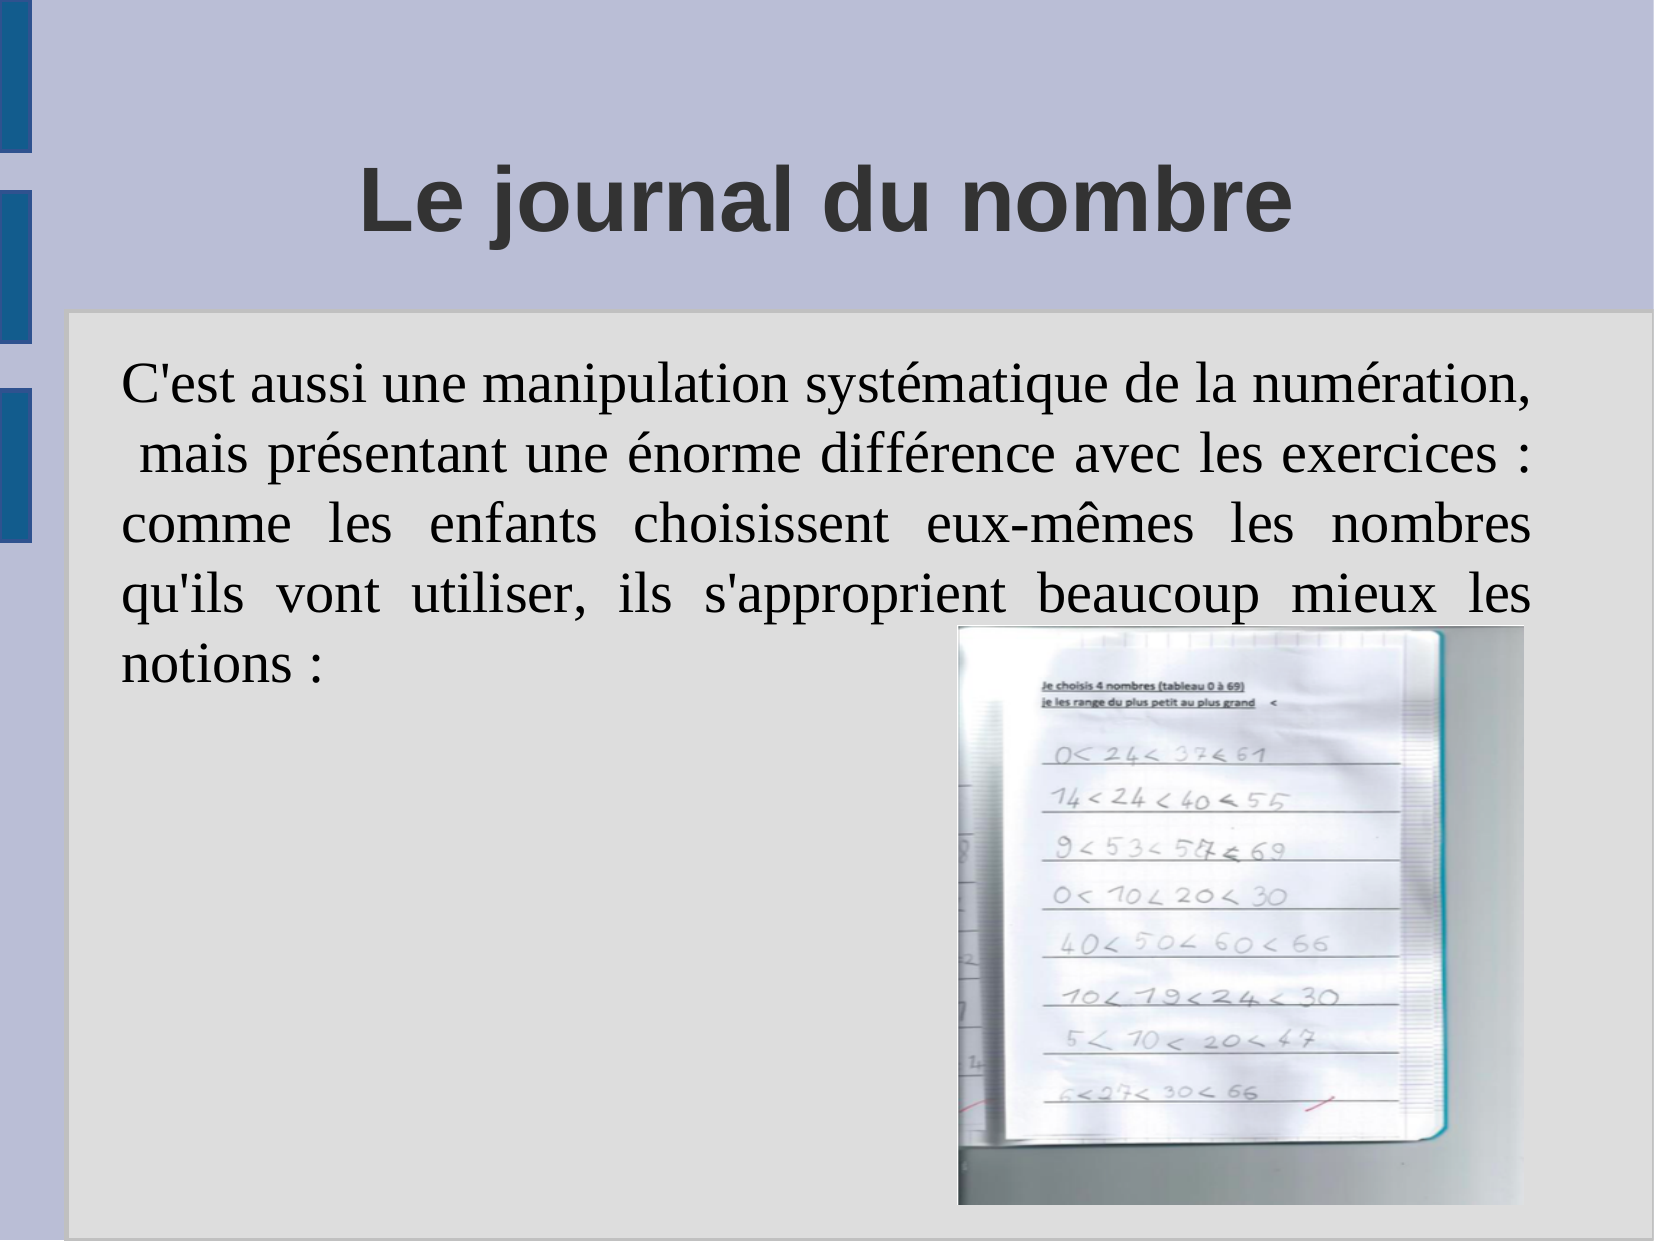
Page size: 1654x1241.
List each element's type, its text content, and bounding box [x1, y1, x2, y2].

list C'est aussi une manipulation systématique de la numération, mais présentant une énorme différence avec les exercices : comme les enfants choisissent eux-mêmes les nombres qu'ils vont utiliser, ils s'approprient beaucoup mieux les notions : [121, 344, 1534, 1127]
picture [957, 625, 1524, 1205]
title Le journal du nombre [121, 91, 1534, 299]
